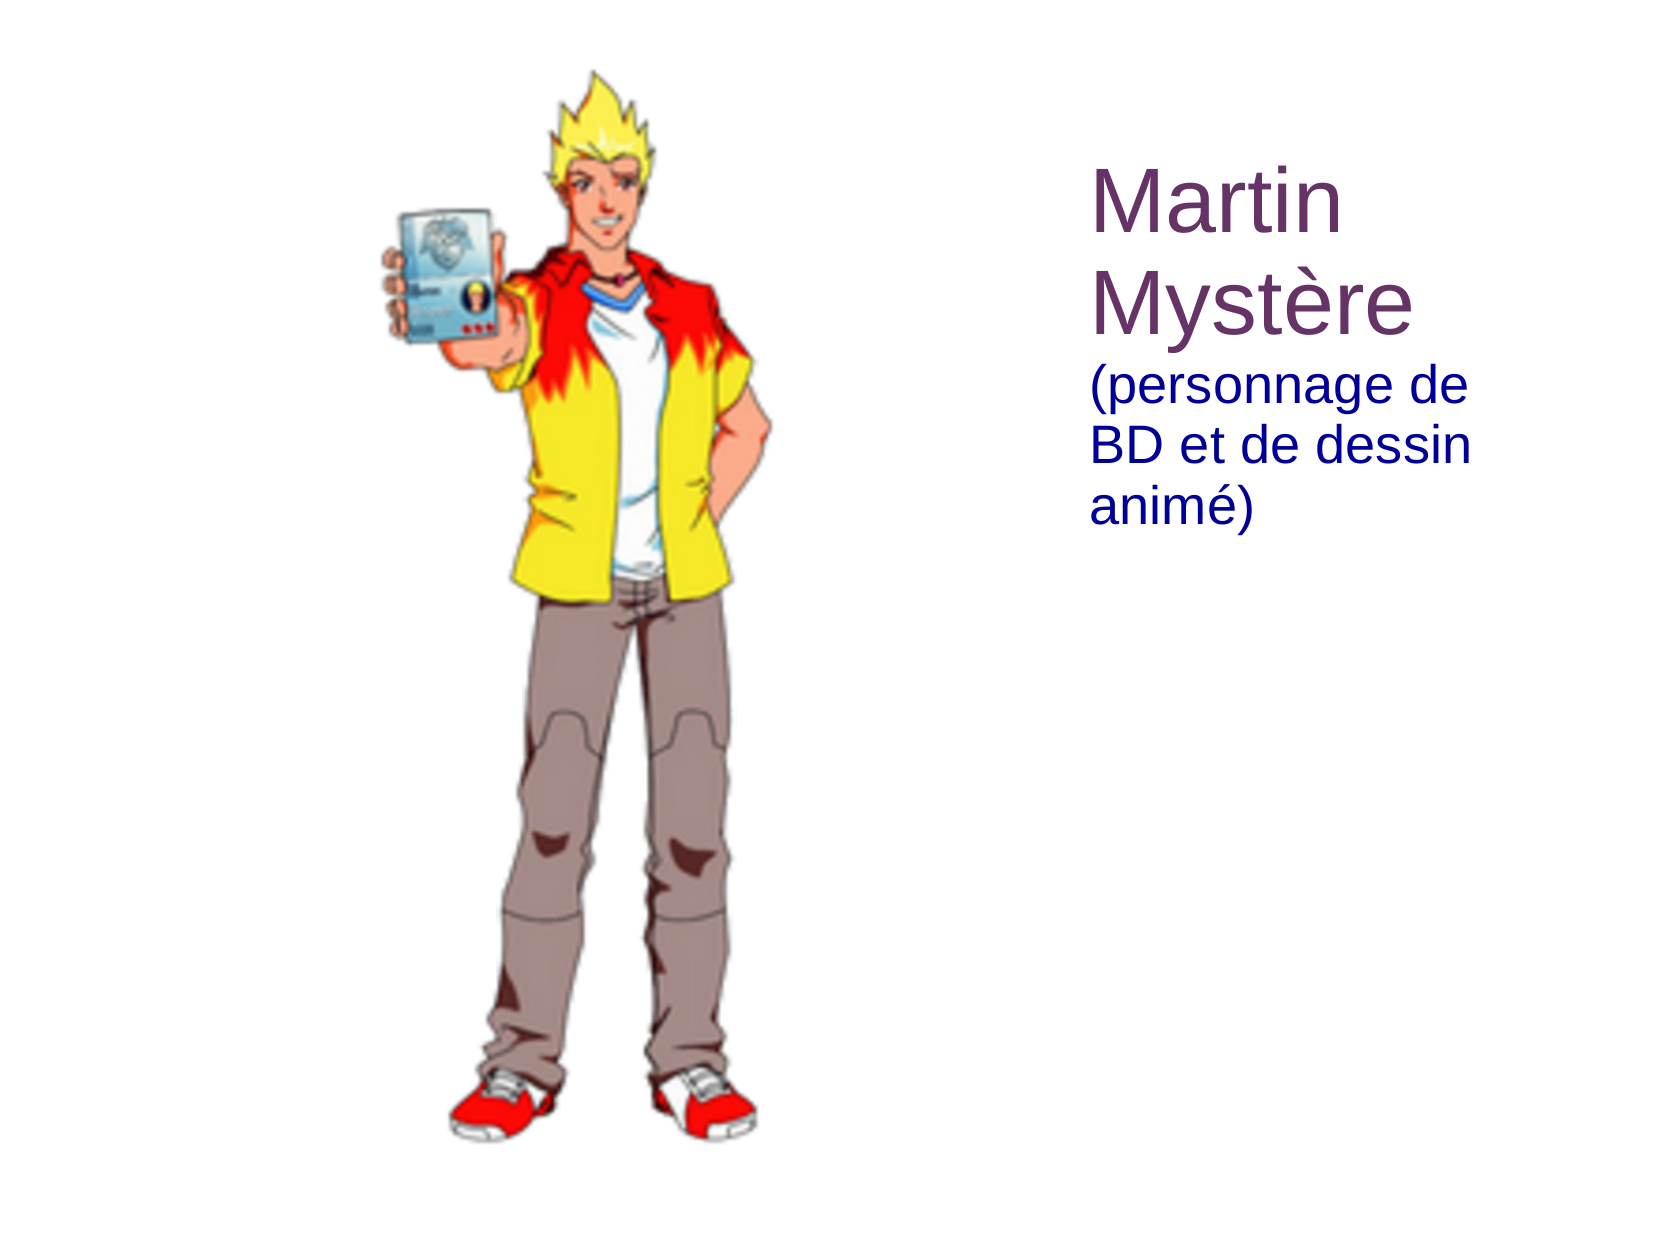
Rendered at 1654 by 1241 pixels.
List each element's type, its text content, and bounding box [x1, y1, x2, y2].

text_box Martin Mystère (personnage de BD et de dessin animé) [1074, 141, 1571, 544]
picture [307, 33, 817, 1158]
